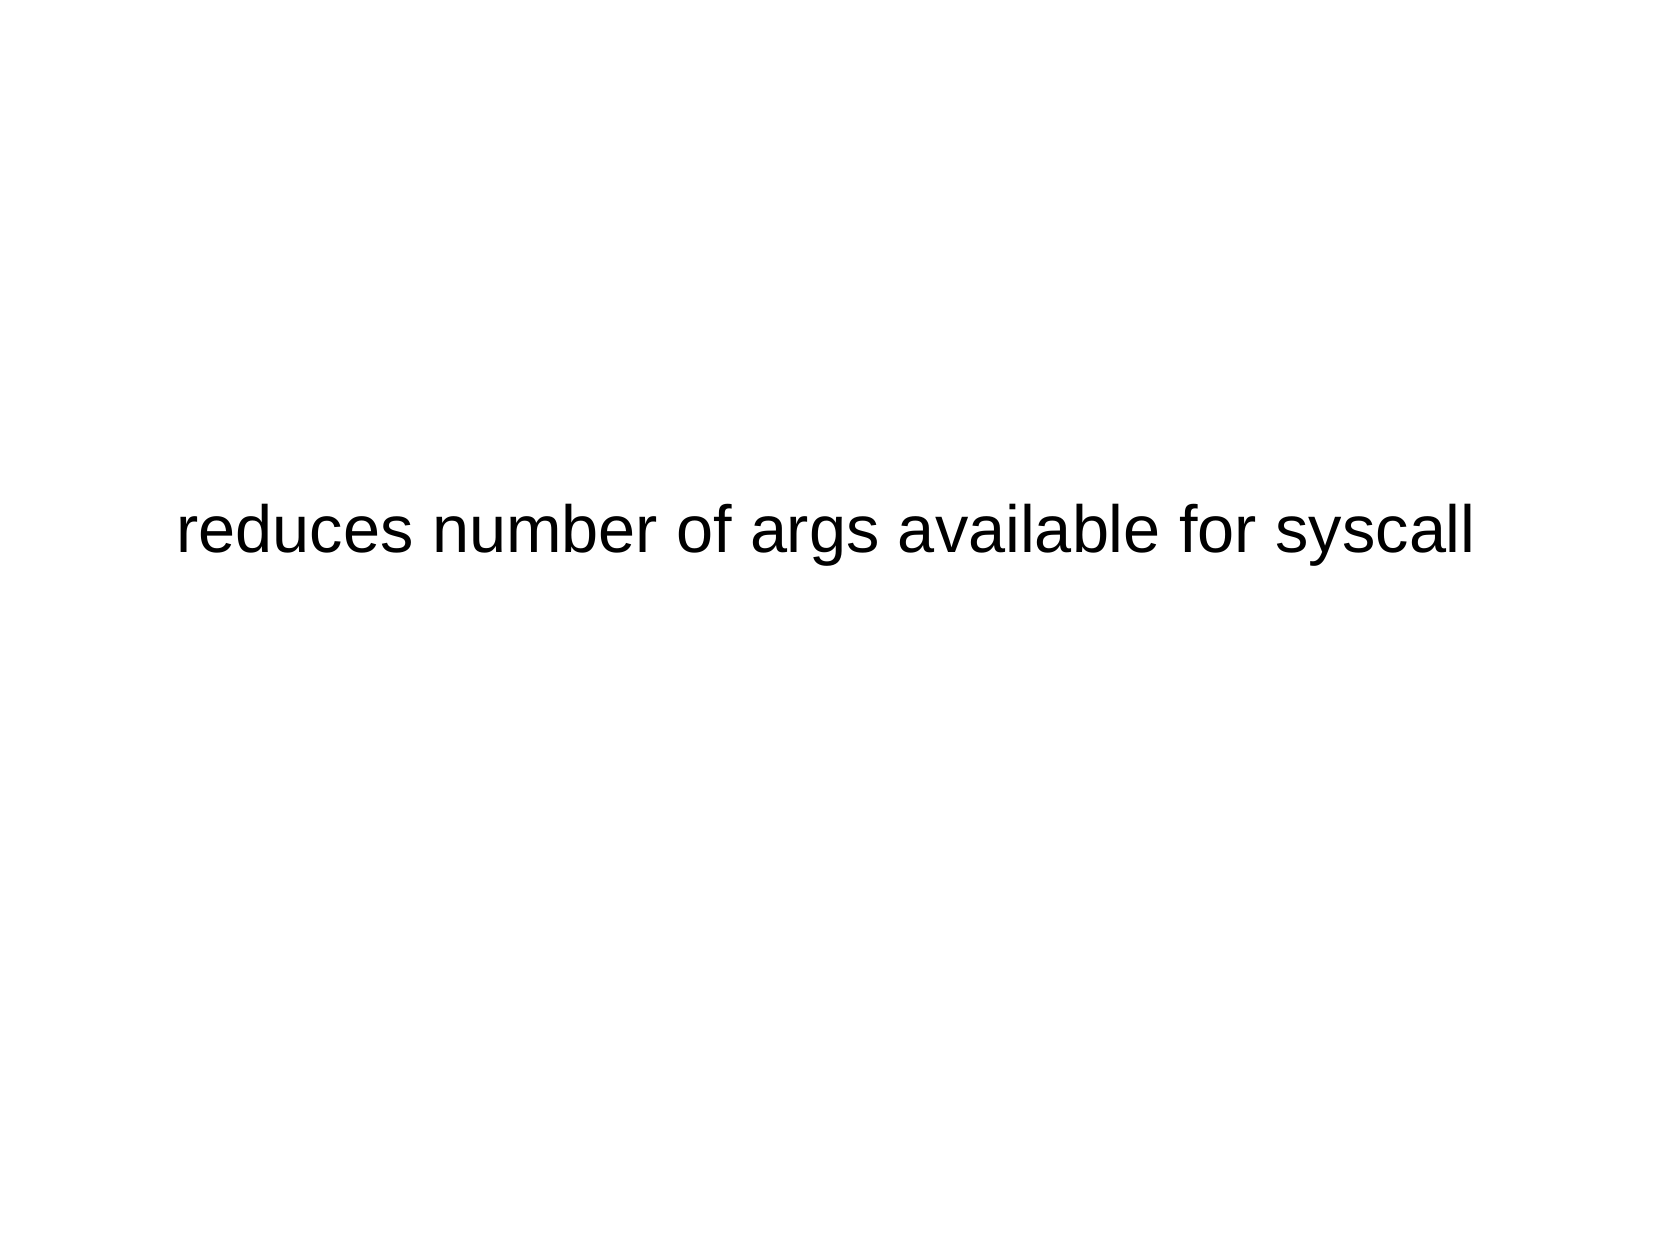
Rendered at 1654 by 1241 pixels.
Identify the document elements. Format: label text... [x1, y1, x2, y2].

subtitle reduces number of args available for syscall [82, 49, 1571, 1010]
